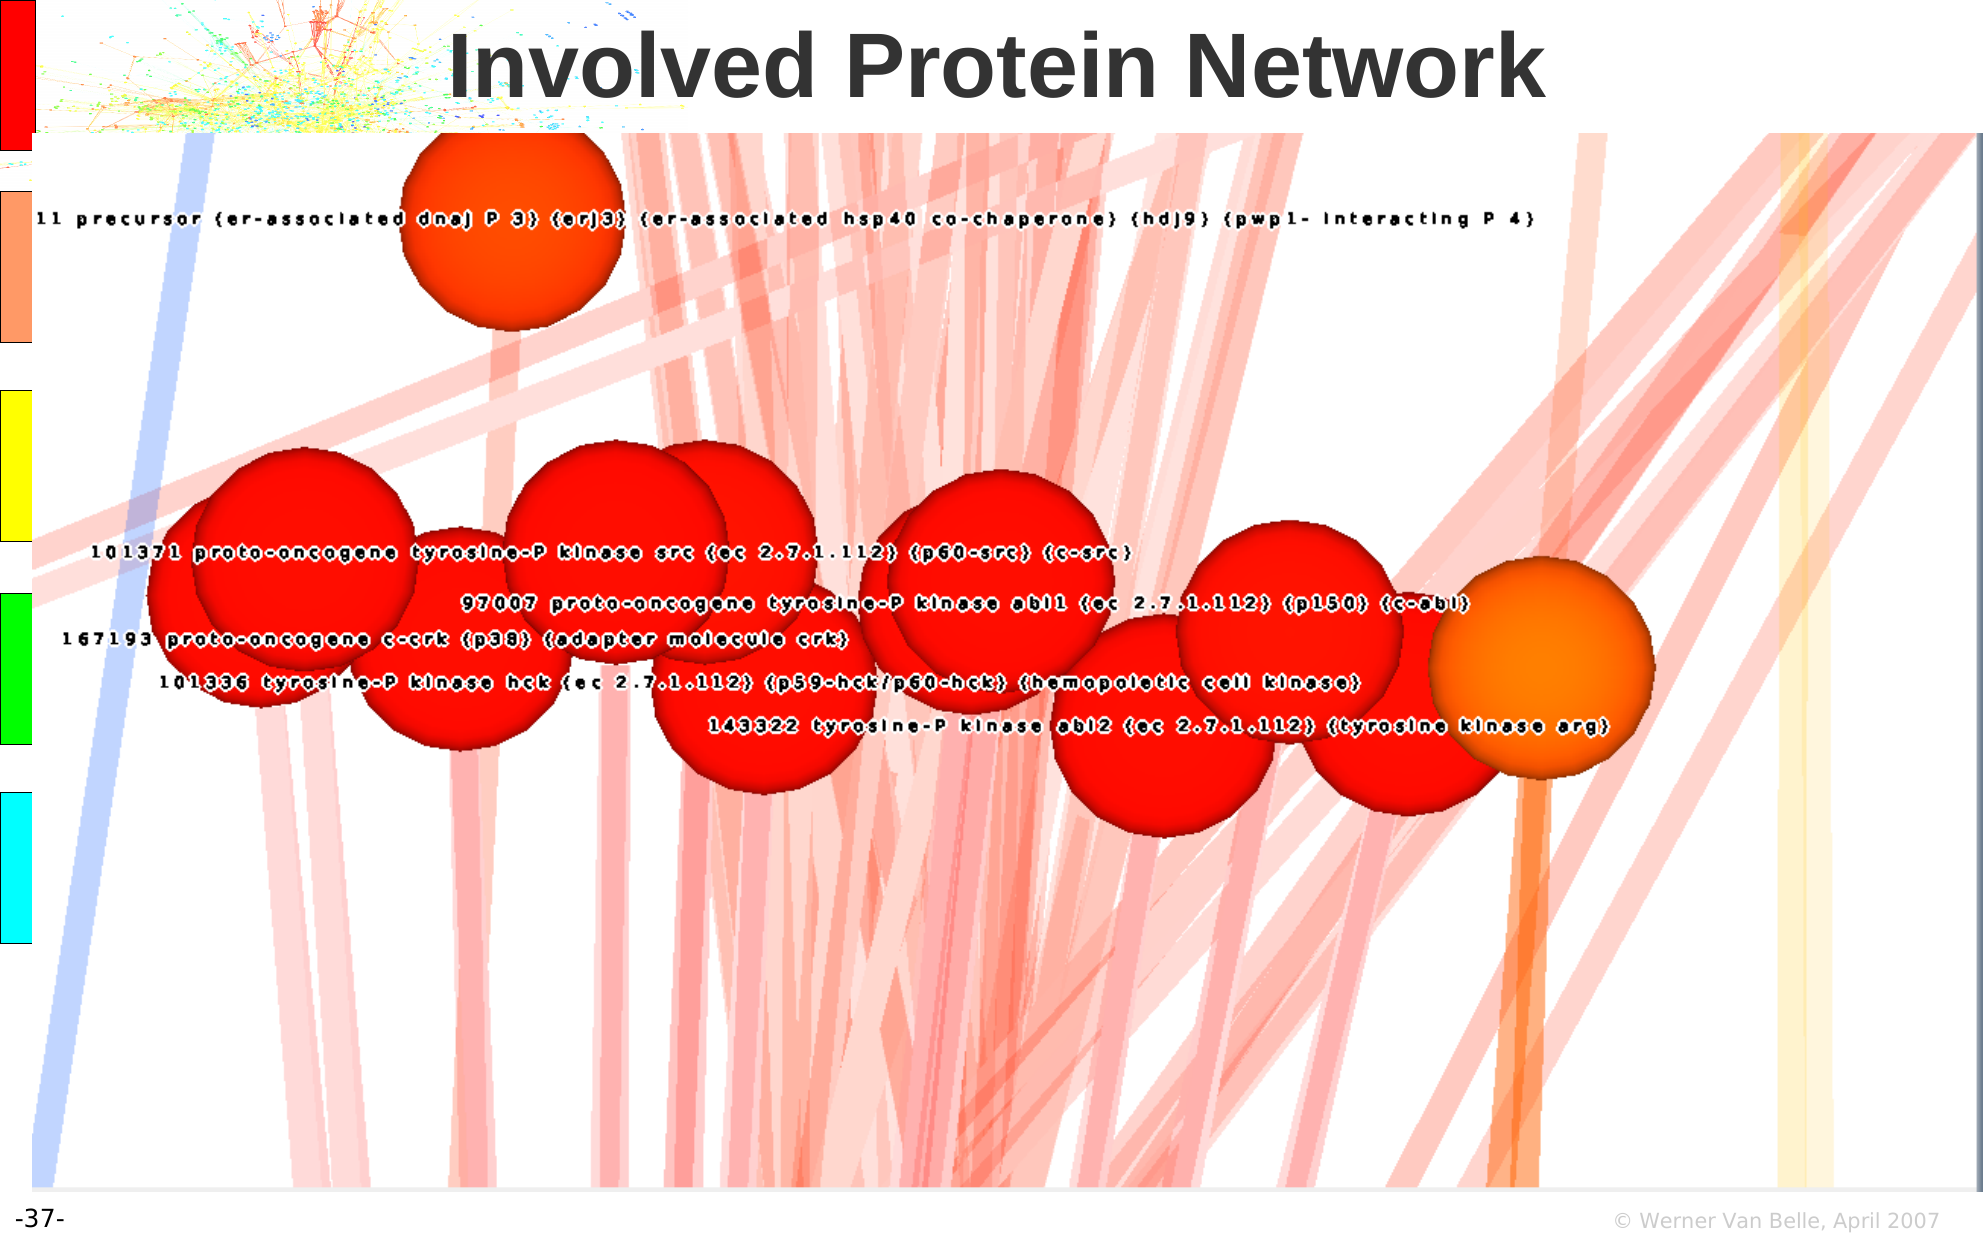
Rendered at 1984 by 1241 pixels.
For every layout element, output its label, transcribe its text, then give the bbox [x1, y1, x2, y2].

picture [32, 133, 1983, 1192]
title Involved Protein Network [150, 0, 1845, 133]
